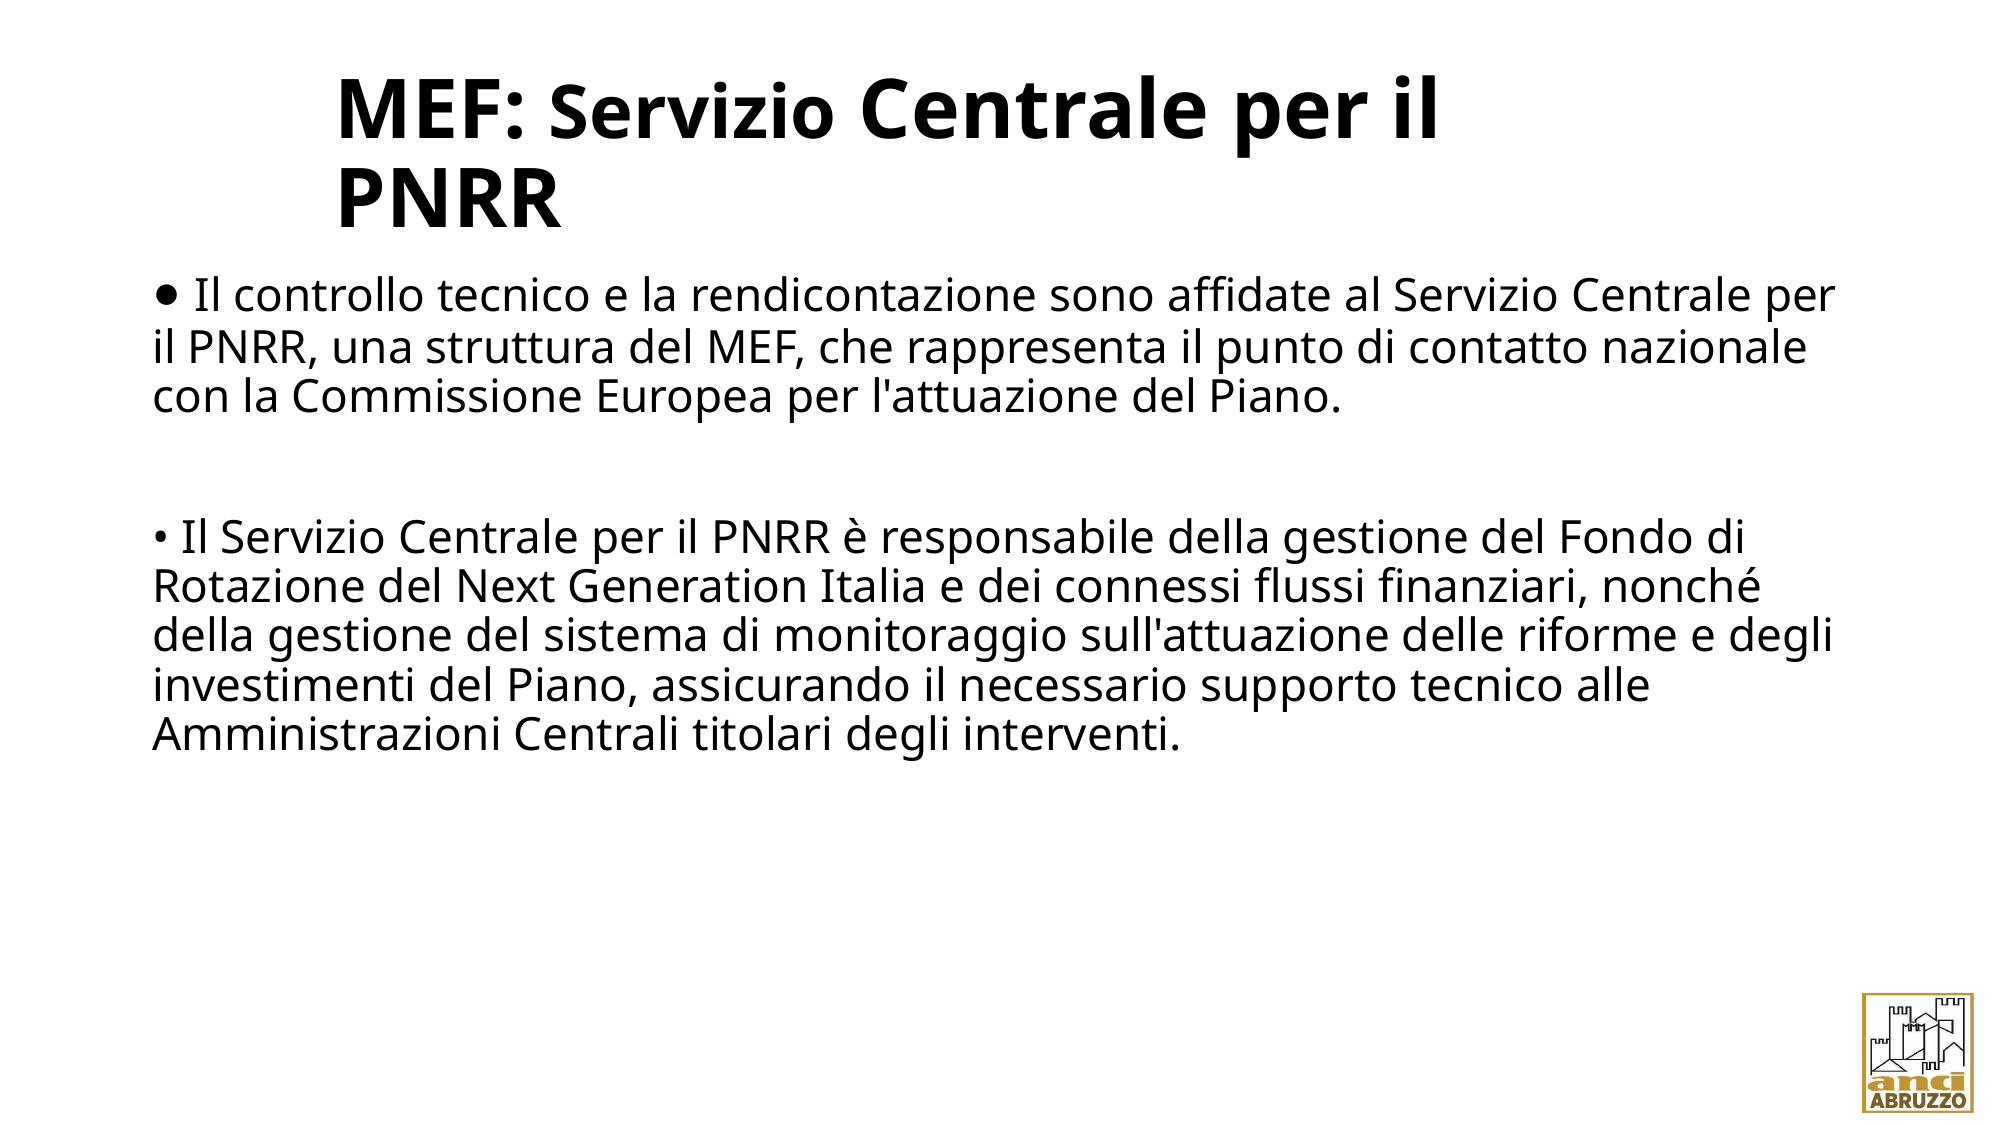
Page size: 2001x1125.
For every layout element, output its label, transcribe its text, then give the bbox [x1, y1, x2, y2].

list • Il controllo tecnico e la rendicontazione sono affidate al Servizio Centrale per il PNRR, una struttura del MEF, che rappresenta il punto di contatto nazionale con la Commissione Europea per l'attuazione del Piano. • Il Servizio Centrale per il PNRR è responsabile della gestione del Fondo di Rotazione del Next Generation Italia e dei connessi flussi finanziari, nonché della gestione del sistema di monitoraggio sull'attuazione delle riforme e degli investimenti del Piano, assicurando il necessario supporto tecnico alle Amministrazioni Centrali titolari degli interventi. [137, 253, 1863, 1054]
title MEF: Servizio Centrale per il PNRR [319, 59, 1588, 253]
